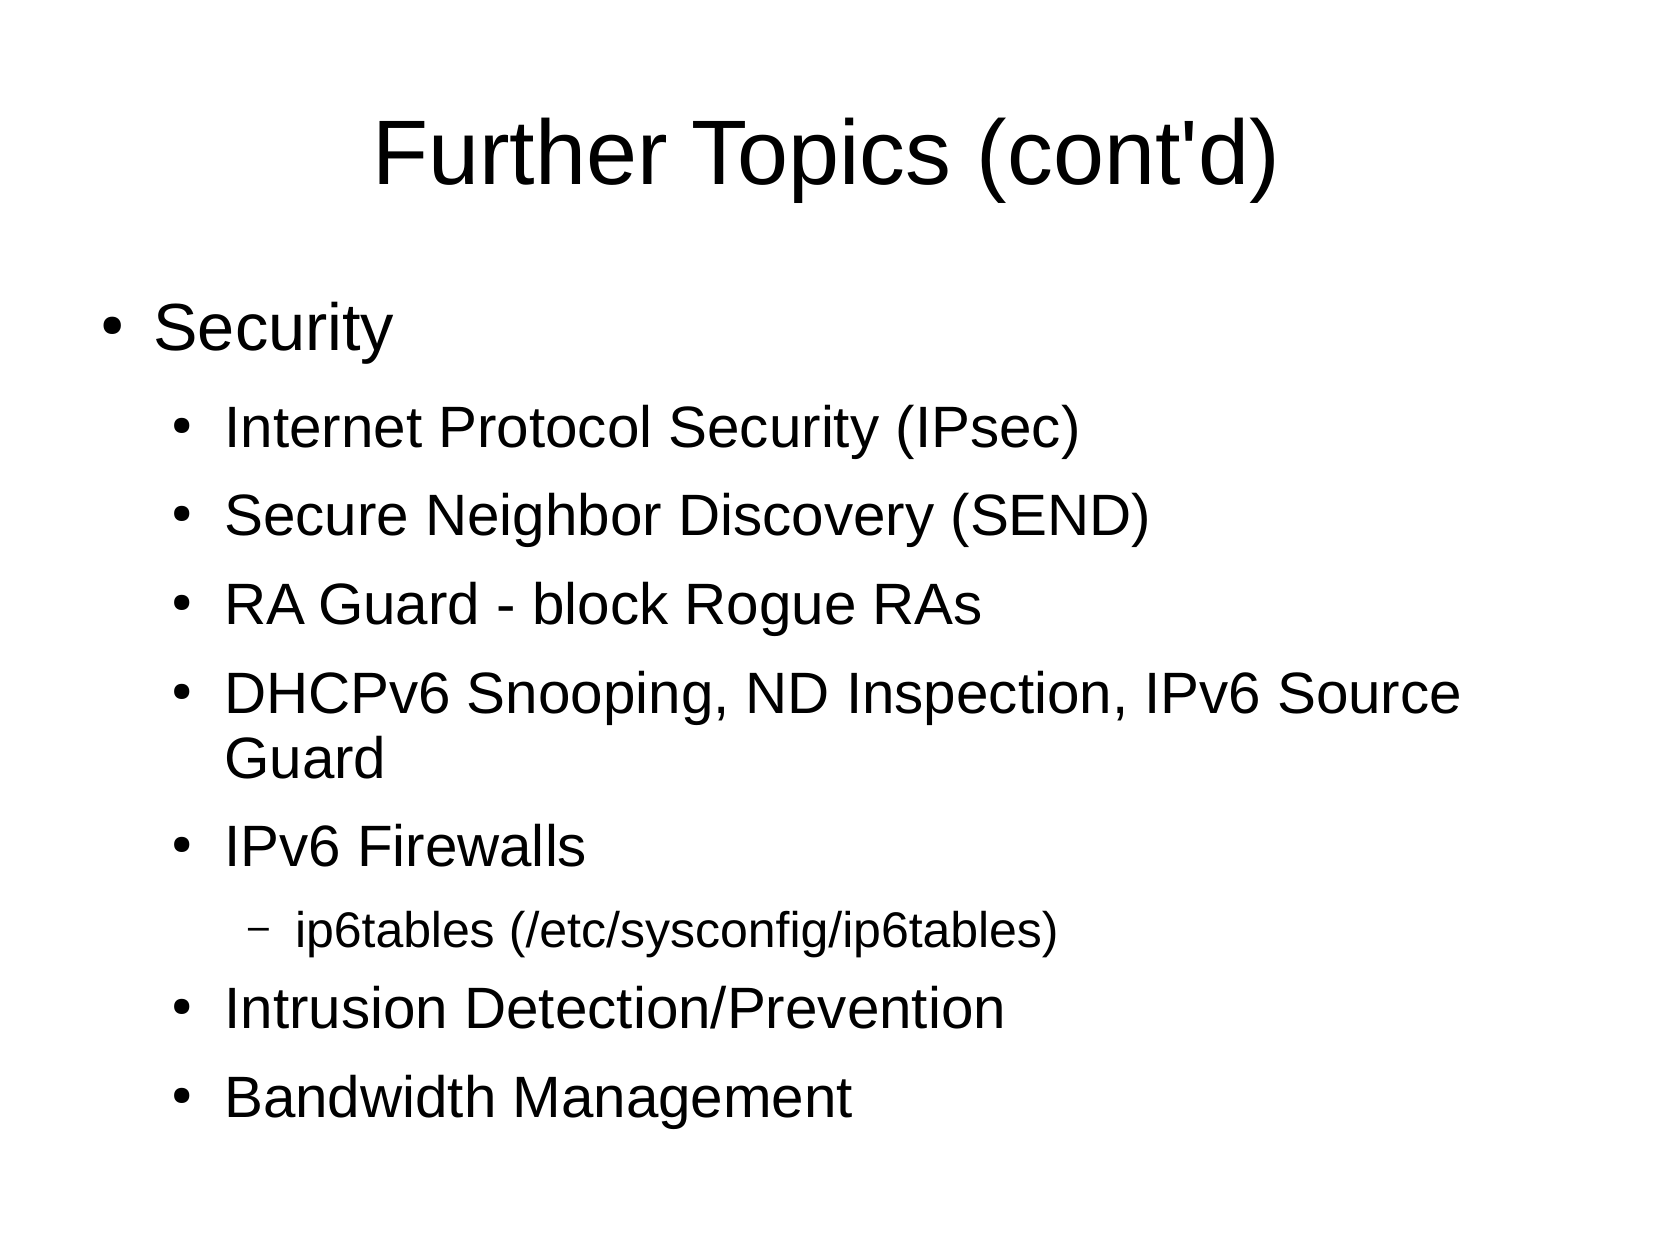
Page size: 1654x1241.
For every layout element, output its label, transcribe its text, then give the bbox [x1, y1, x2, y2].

title Further Topics (cont'd) [82, 56, 1571, 250]
list Security Internet Protocol Security (IPsec) Secure Neighbor Discovery (SEND) RA Guard - block Rogue RAs DHCPv6 Snooping, ND Inspection, IPv6 Source Guard IPv6 Firewalls ip6tables (/etc/sysconfig/ip6tables) Intrusion Detection/Prevention Bandwidth Management [82, 290, 1571, 1130]
